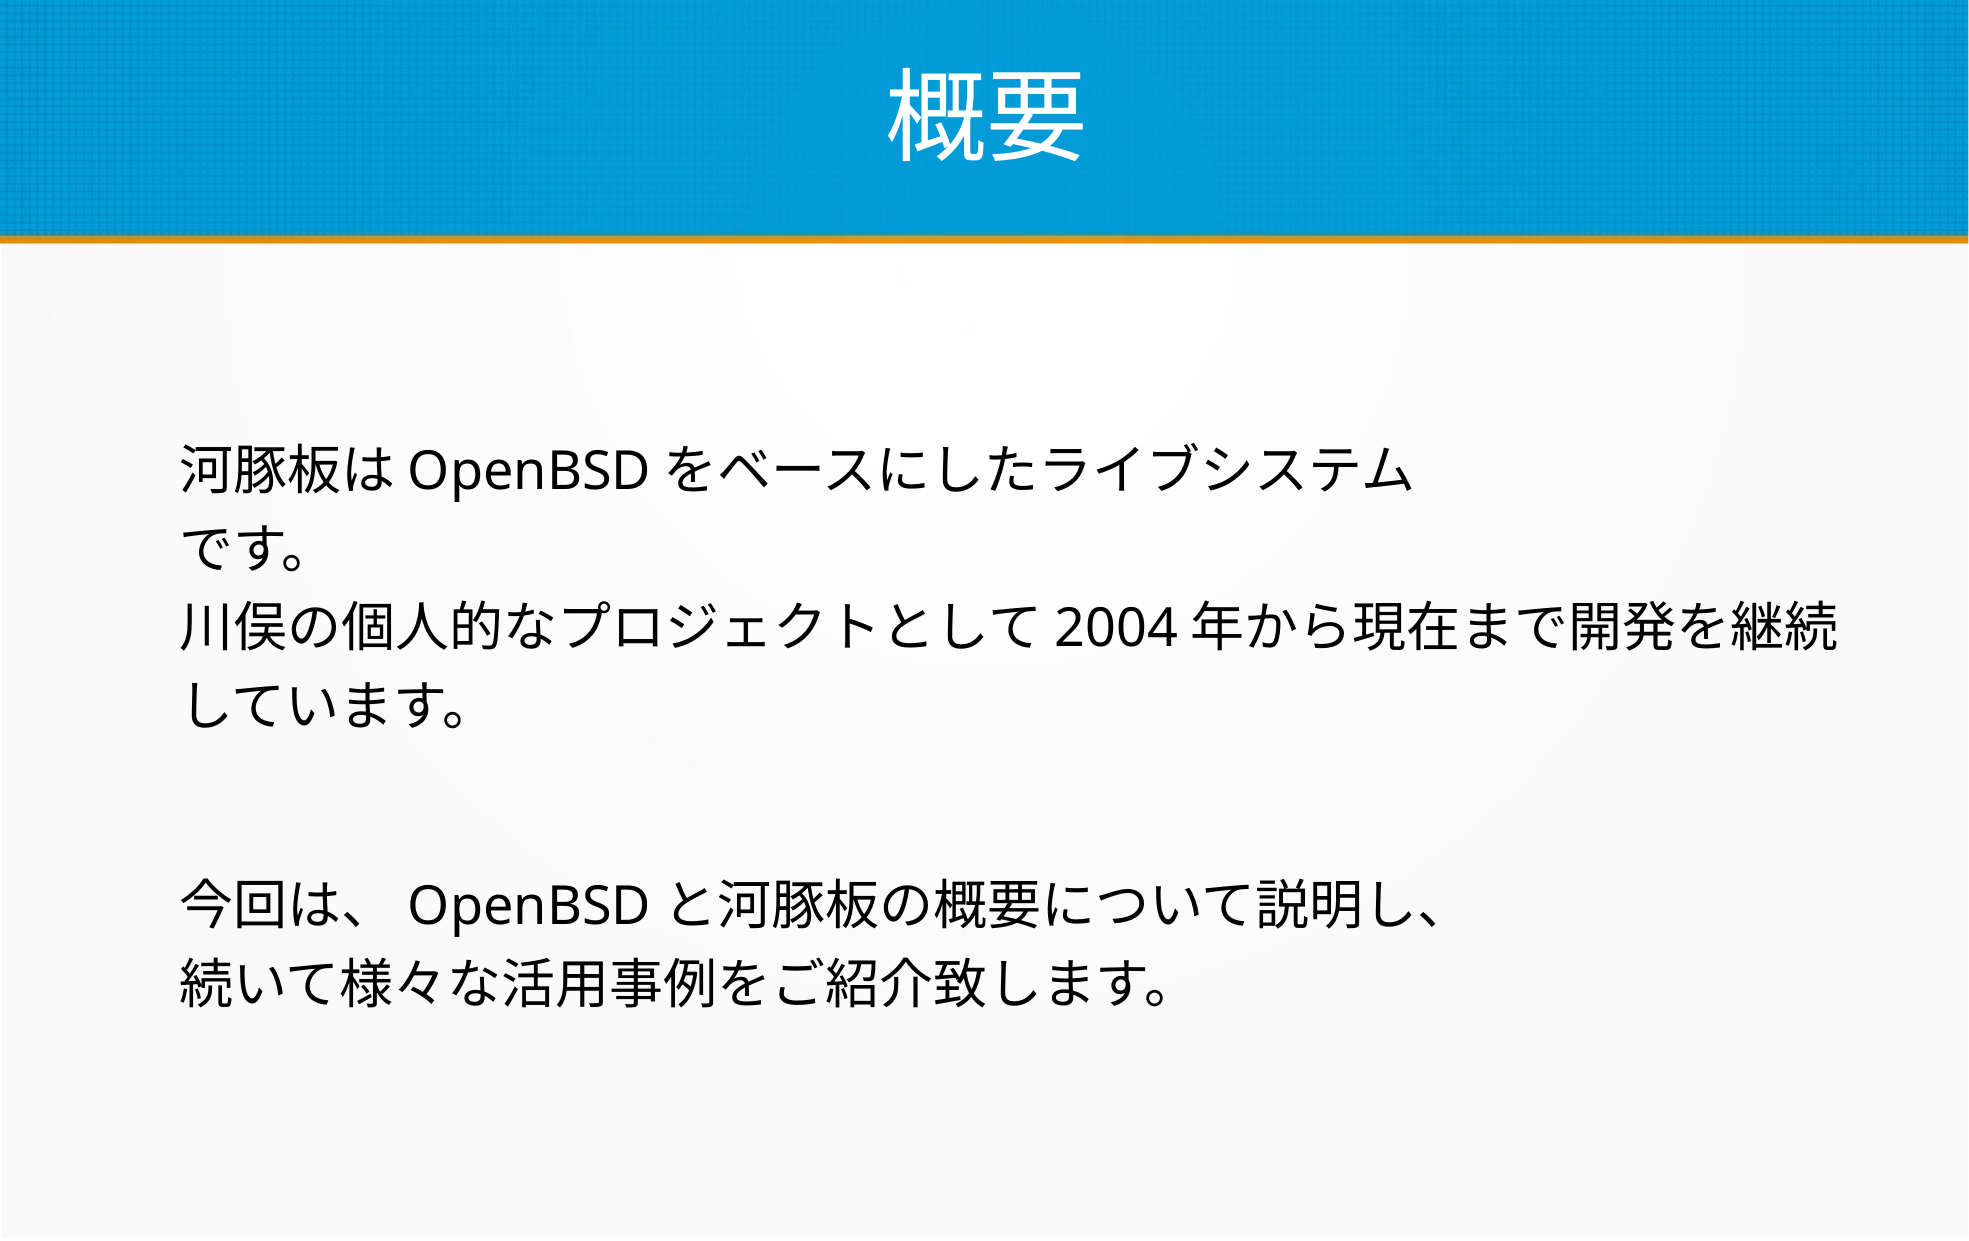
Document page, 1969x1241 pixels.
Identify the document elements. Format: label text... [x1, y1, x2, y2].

list 河豚板はOpenBSDをベースにしたライブシステム です。 川俣の個人的なプロジェクトとして2004年から現在まで開発を継続しています。 今回は、OpenBSDと河豚板の概要について説明し、 続いて様々な活用事例をご紹介致します。 [121, 427, 1884, 1022]
picture [0, 233, 1969, 1241]
title 概要 [59, 35, 1914, 184]
